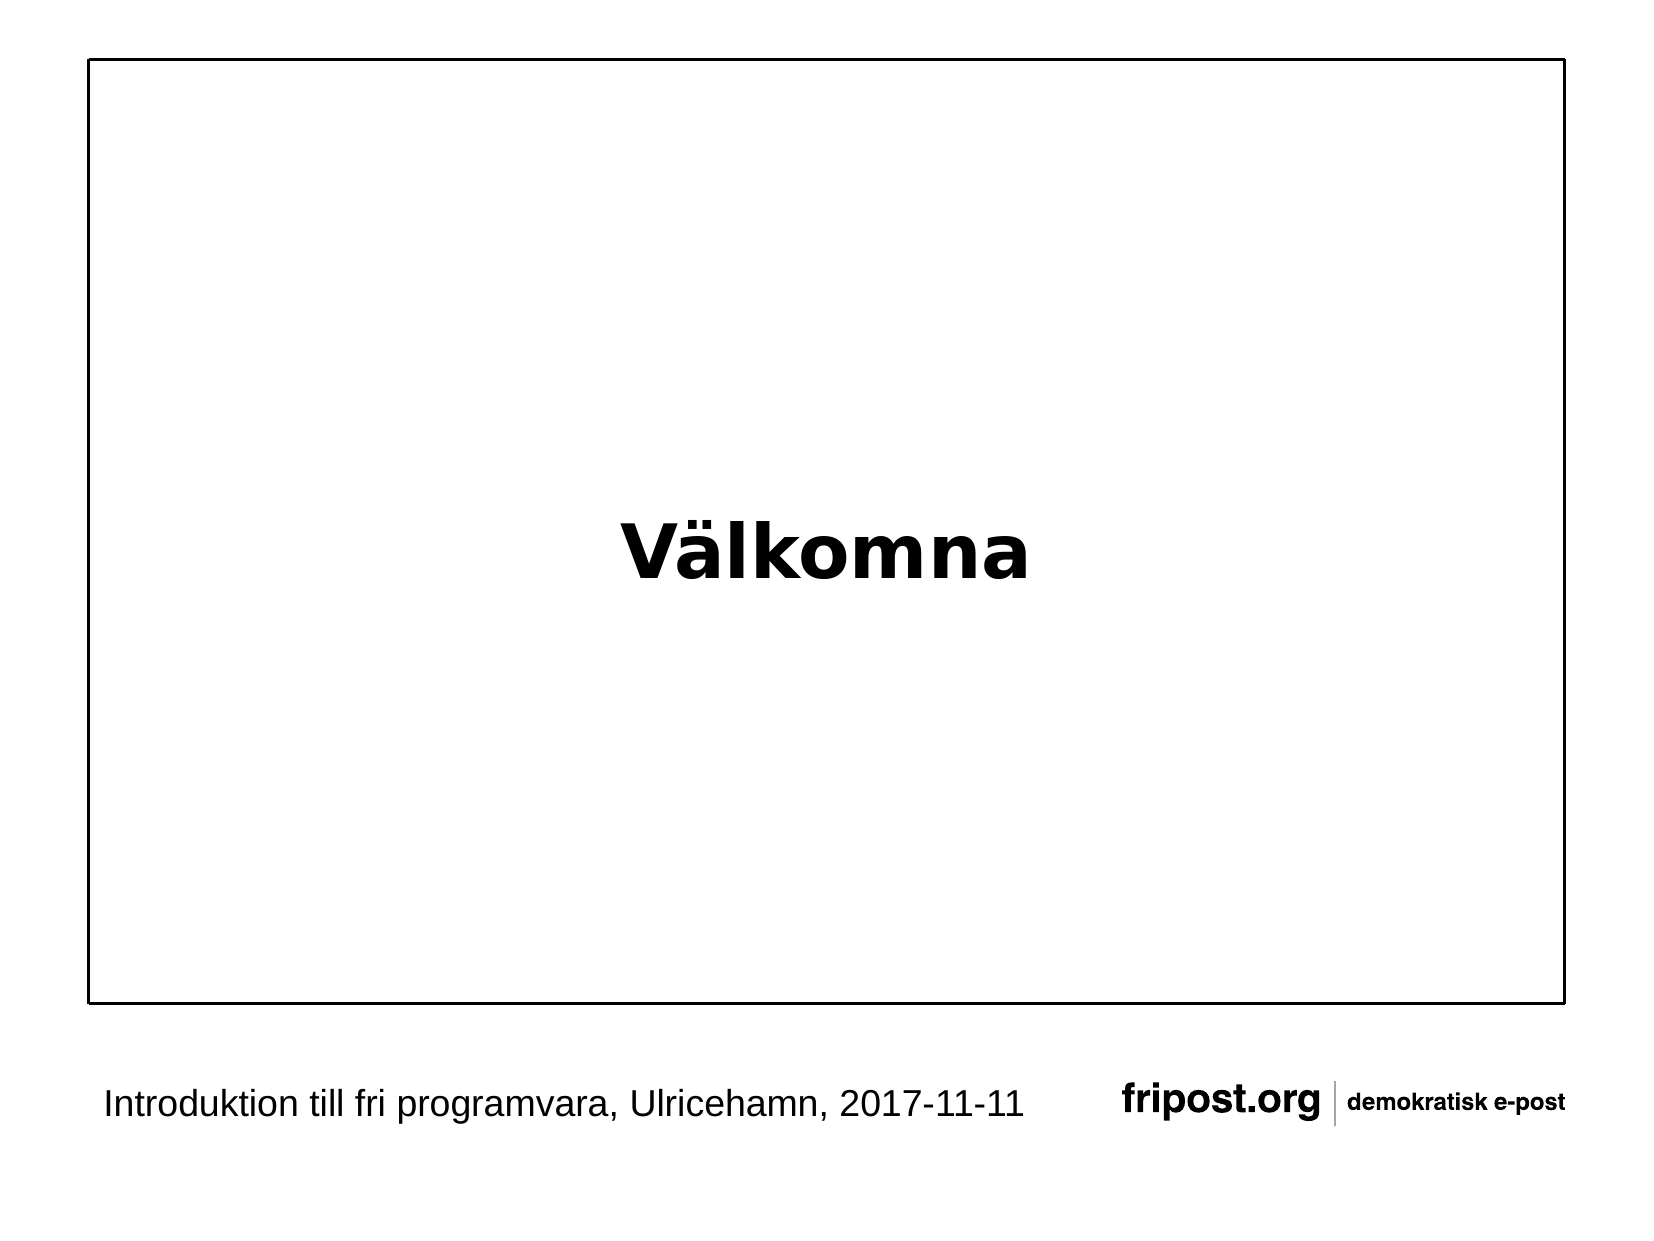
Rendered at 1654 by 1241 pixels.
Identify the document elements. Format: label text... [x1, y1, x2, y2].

text_box Introduktion till fri programvara, Ulricehamn, 2017-11-11 [88, 1074, 1063, 1174]
text_box Välkomna [605, 501, 1048, 605]
picture [1122, 1081, 1565, 1127]
